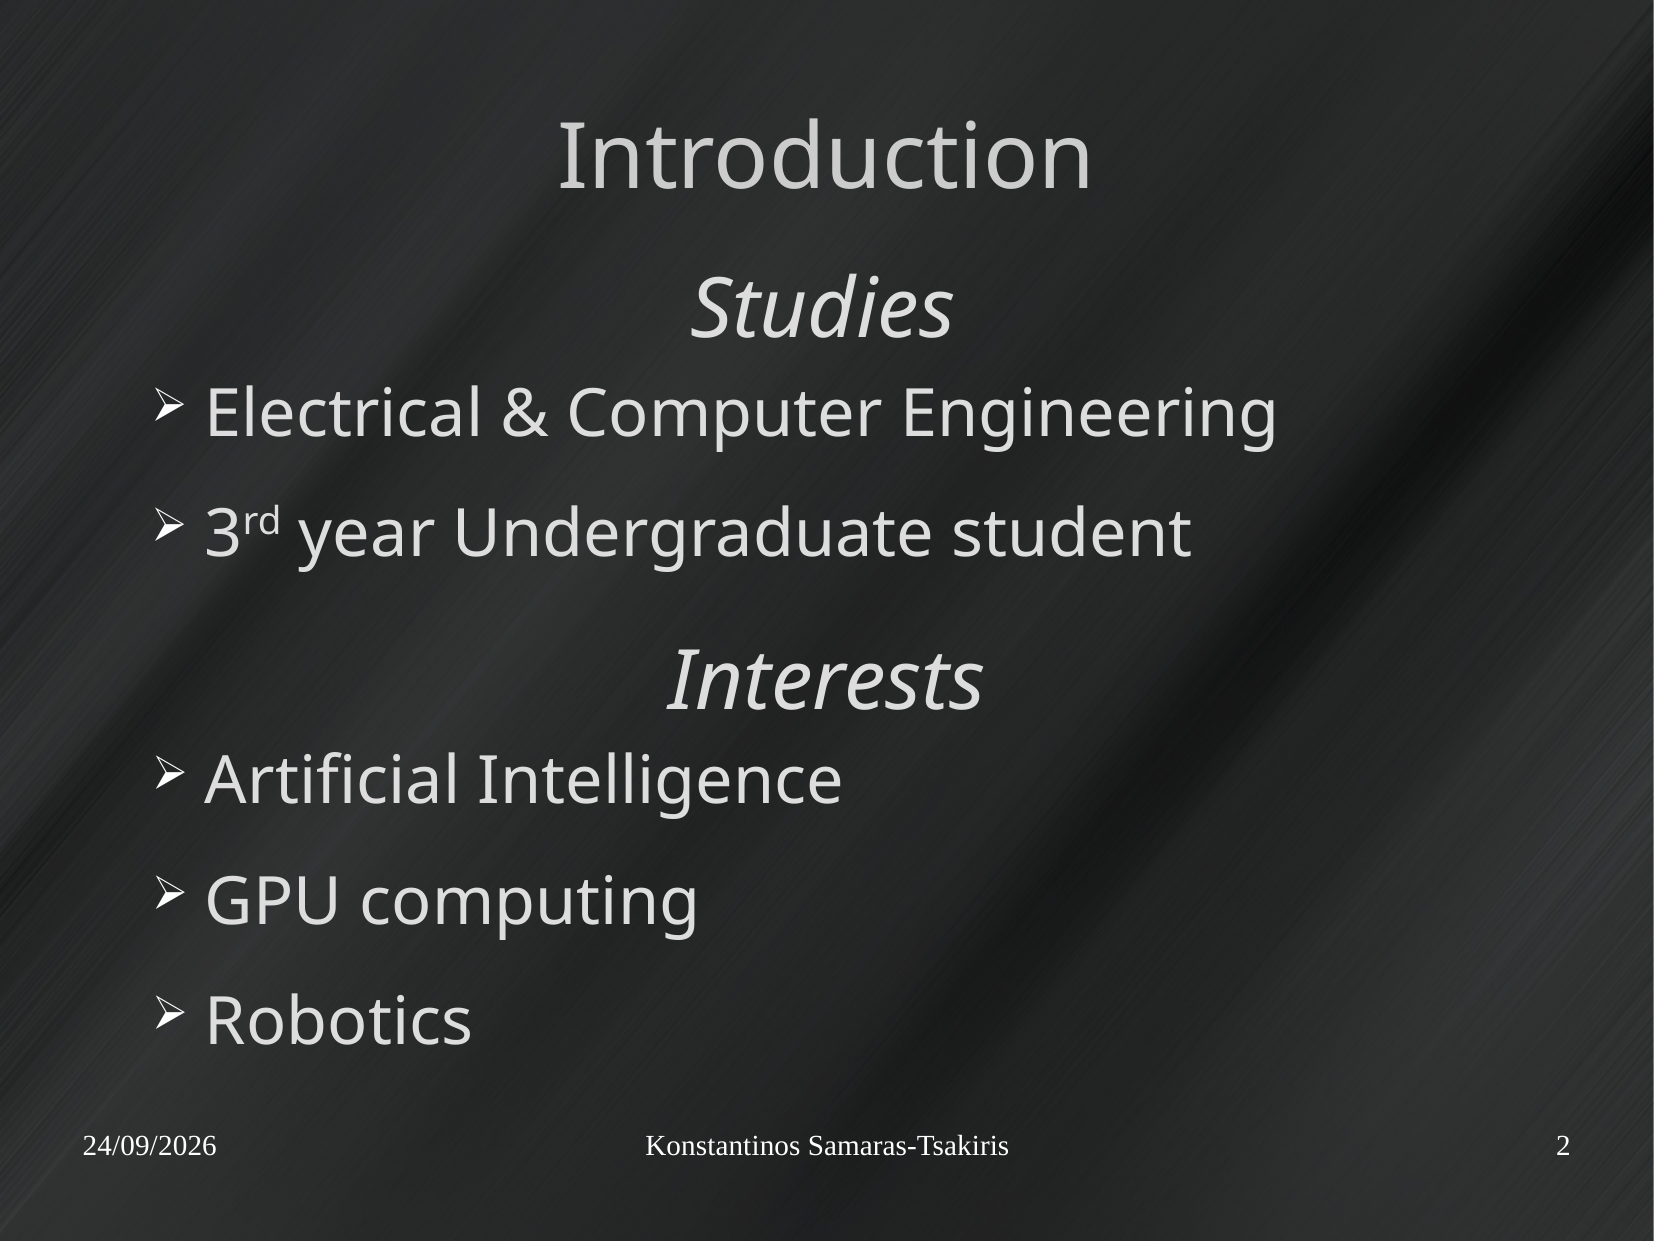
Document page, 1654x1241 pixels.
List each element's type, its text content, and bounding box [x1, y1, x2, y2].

picture [0, 0, 1654, 1241]
list Interests [82, 620, 1572, 751]
title Introduction [82, 49, 1571, 257]
list Artificial Intelligence GPU computing Robotics [134, 732, 1516, 1111]
list Studies [76, 248, 1570, 364]
list Electrical & Computer Engineering 3rd year Undergraduate student [133, 364, 1516, 597]
